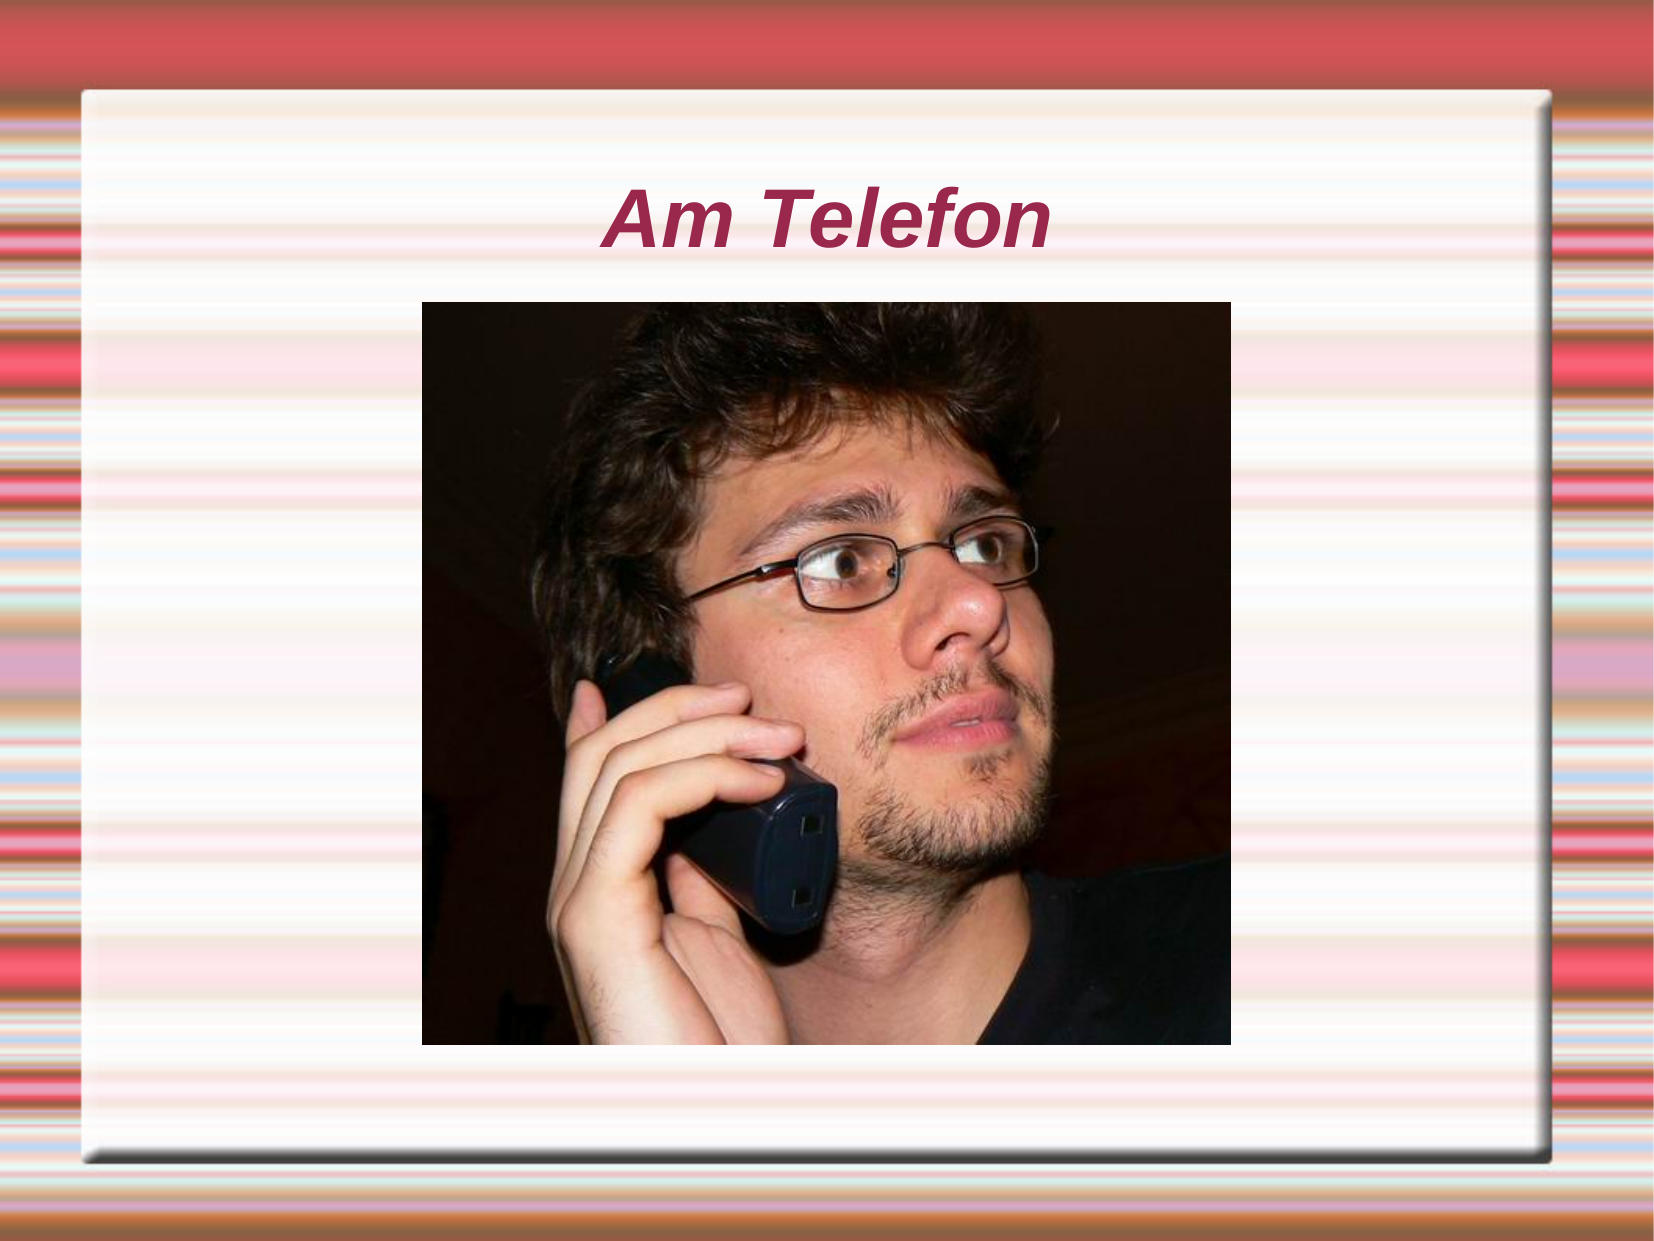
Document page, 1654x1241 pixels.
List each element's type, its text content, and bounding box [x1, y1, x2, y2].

picture [0, 0, 1654, 1241]
title Am Telefon [121, 114, 1534, 322]
